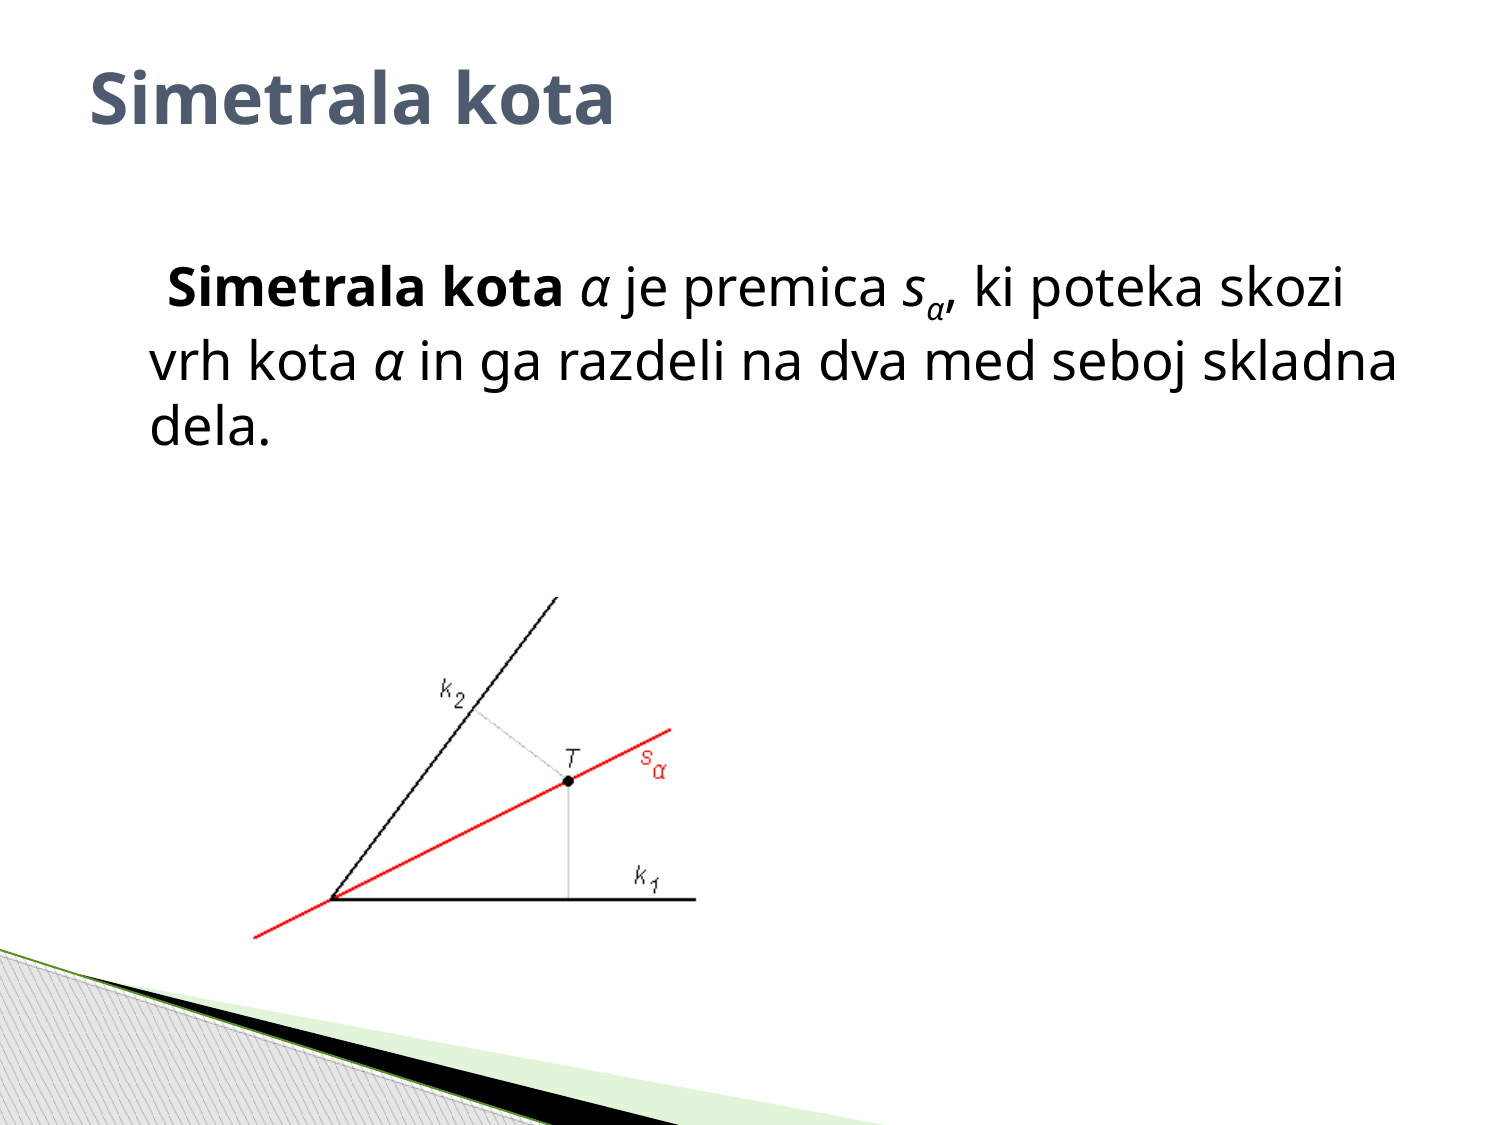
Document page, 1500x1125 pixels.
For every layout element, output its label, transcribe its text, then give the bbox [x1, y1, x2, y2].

list Simetrala kota α je premica sα, ki poteka skozi vrh kota α in ga razdeli na dva med seboj skladna dela. [75, 242, 1425, 986]
title Simetrala kota [75, 45, 1425, 233]
picture [253, 597, 701, 947]
